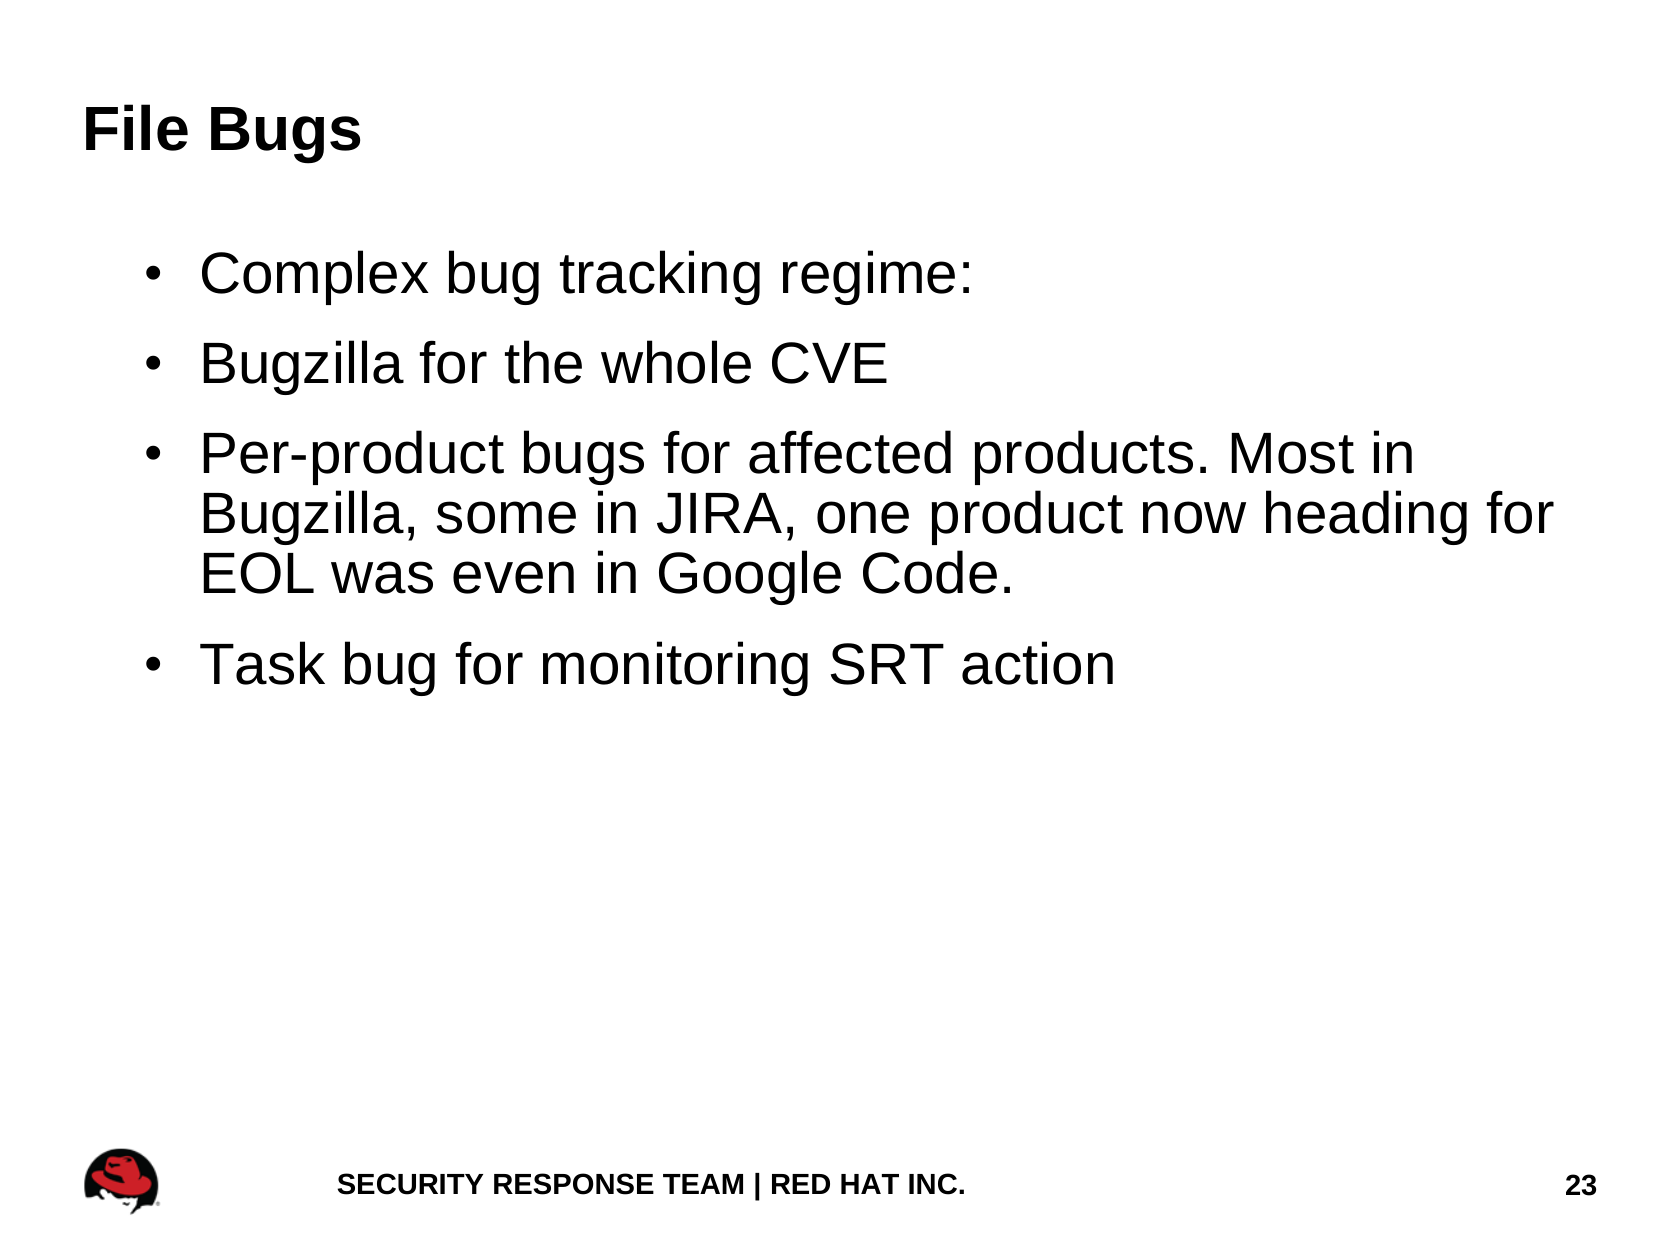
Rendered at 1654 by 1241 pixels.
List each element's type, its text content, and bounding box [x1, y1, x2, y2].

picture [83, 1146, 166, 1224]
list Complex bug tracking regime: Bugzilla for the whole CVE Per-product bugs for affected products. Most in Bugzilla, some in JIRA, one product now heading for EOL was even in Google Code. Task bug for monitoring SRT action [86, 244, 1575, 1039]
title File Bugs [82, 37, 1571, 225]
